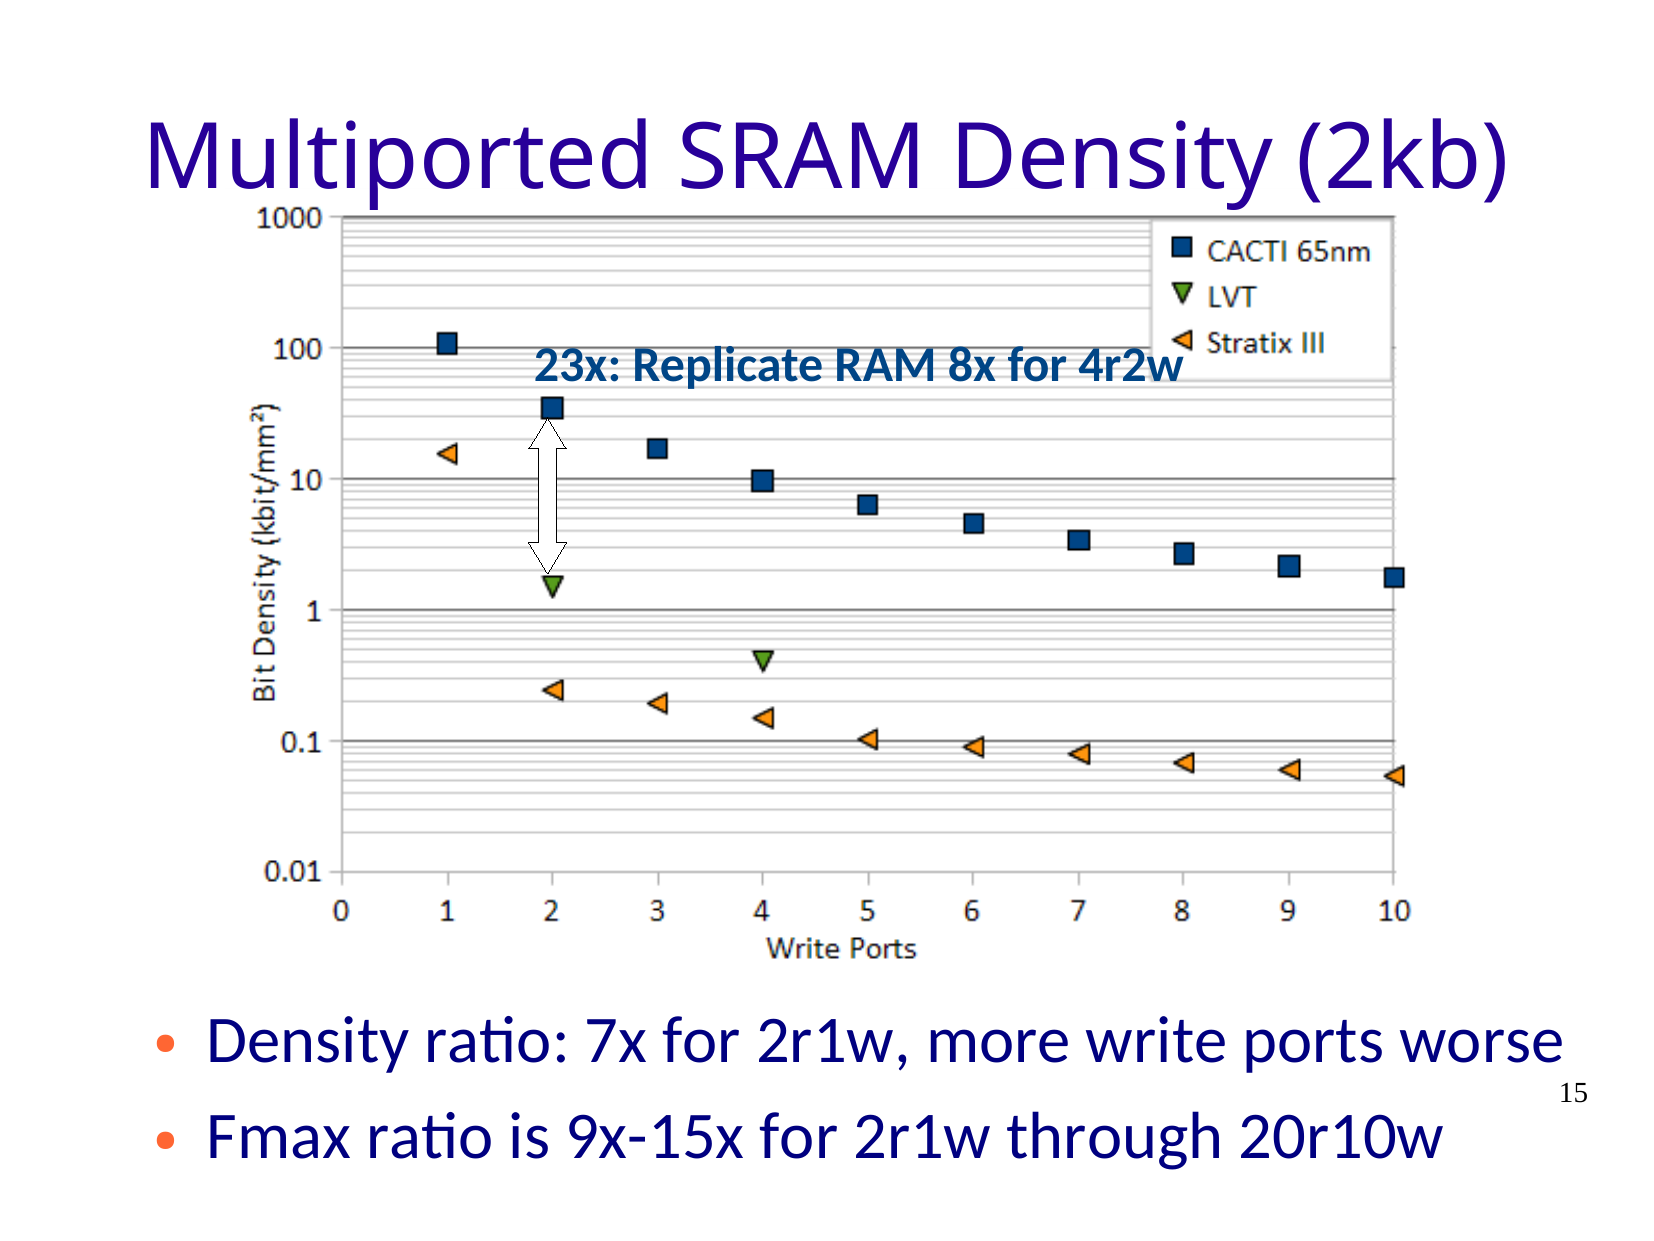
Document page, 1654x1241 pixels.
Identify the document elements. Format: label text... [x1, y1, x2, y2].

list Density ratio: 7x for 2r1w, more write ports worse Fmax ratio is 9x-15x for 2r1w through 20r10w [118, 1012, 1571, 1206]
text_box 23x: Replicate RAM 8x for 4r2w [519, 336, 1199, 413]
title Multiported SRAM Density (2kb) [82, 56, 1571, 250]
picture [225, 250, 1426, 988]
text_box [528, 417, 567, 574]
